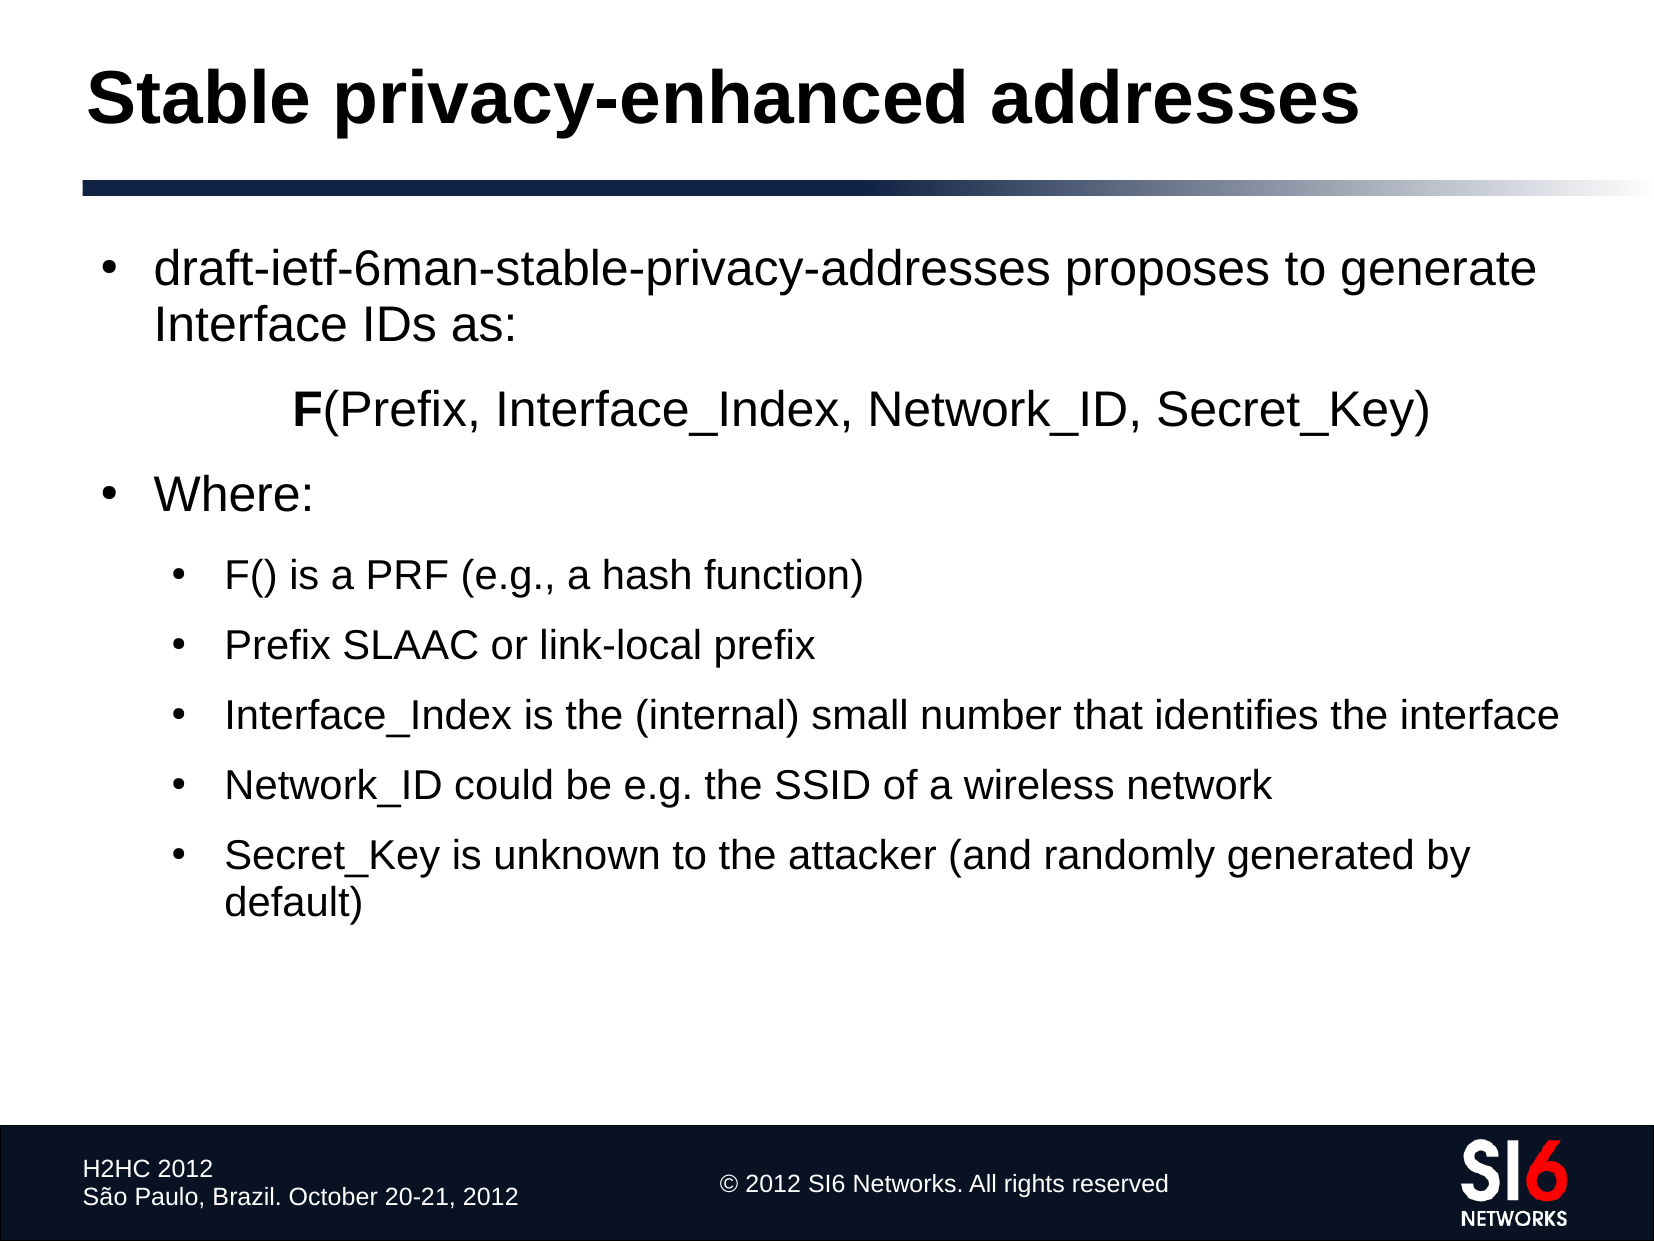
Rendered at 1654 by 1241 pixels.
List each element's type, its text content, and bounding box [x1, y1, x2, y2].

picture [1461, 1139, 1567, 1226]
list draft-ietf-6man-stable-privacy-addresses proposes to generate Interface IDs as: F(Prefix, Interface_Index, Network_ID, Secret_Key) Where: F() is a PRF (e.g., a hash function) Prefix SLAAC or link-local prefix Interface_Index is the (internal) small number that identifies the interface Network_ID could be e.g. the SSID of a wireless network Secret_Key is unknown to the attacker (and randomly generated by default) [82, 240, 1571, 1059]
title Stable privacy-enhanced addresses [86, 30, 1576, 166]
